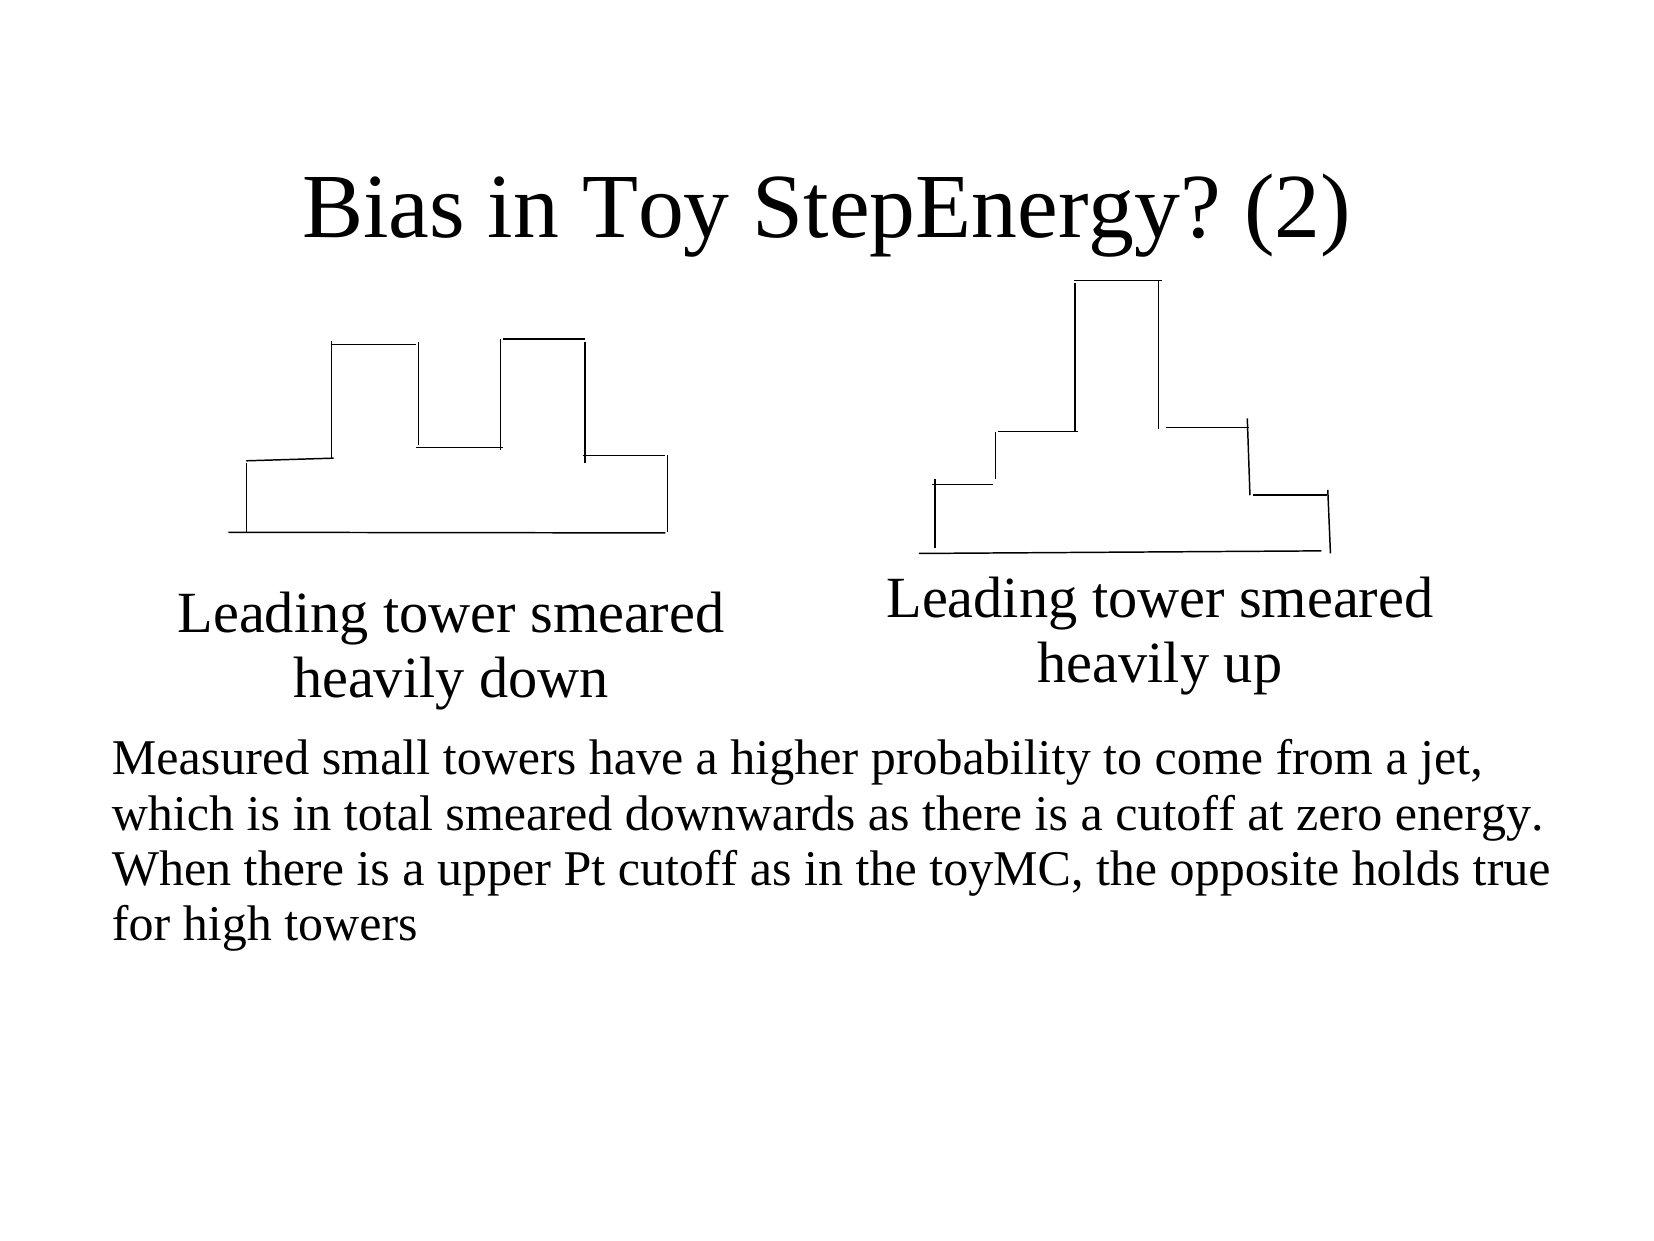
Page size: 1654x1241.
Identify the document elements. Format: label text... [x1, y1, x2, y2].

text_box Leading tower smeared heavily up [830, 549, 1490, 712]
subtitle Leading tower smeared heavily down [121, 564, 782, 726]
text_box Measured small towers have a higher probability to come from a jet, which is in total smeared downwards as there is a cutoff at zero energy. When there is a upper Pt cutoff as in the toyMC, the opposite holds true for high towers [111, 729, 1616, 1058]
title Bias in Toy StepEnergy? (2) [121, 102, 1534, 311]
